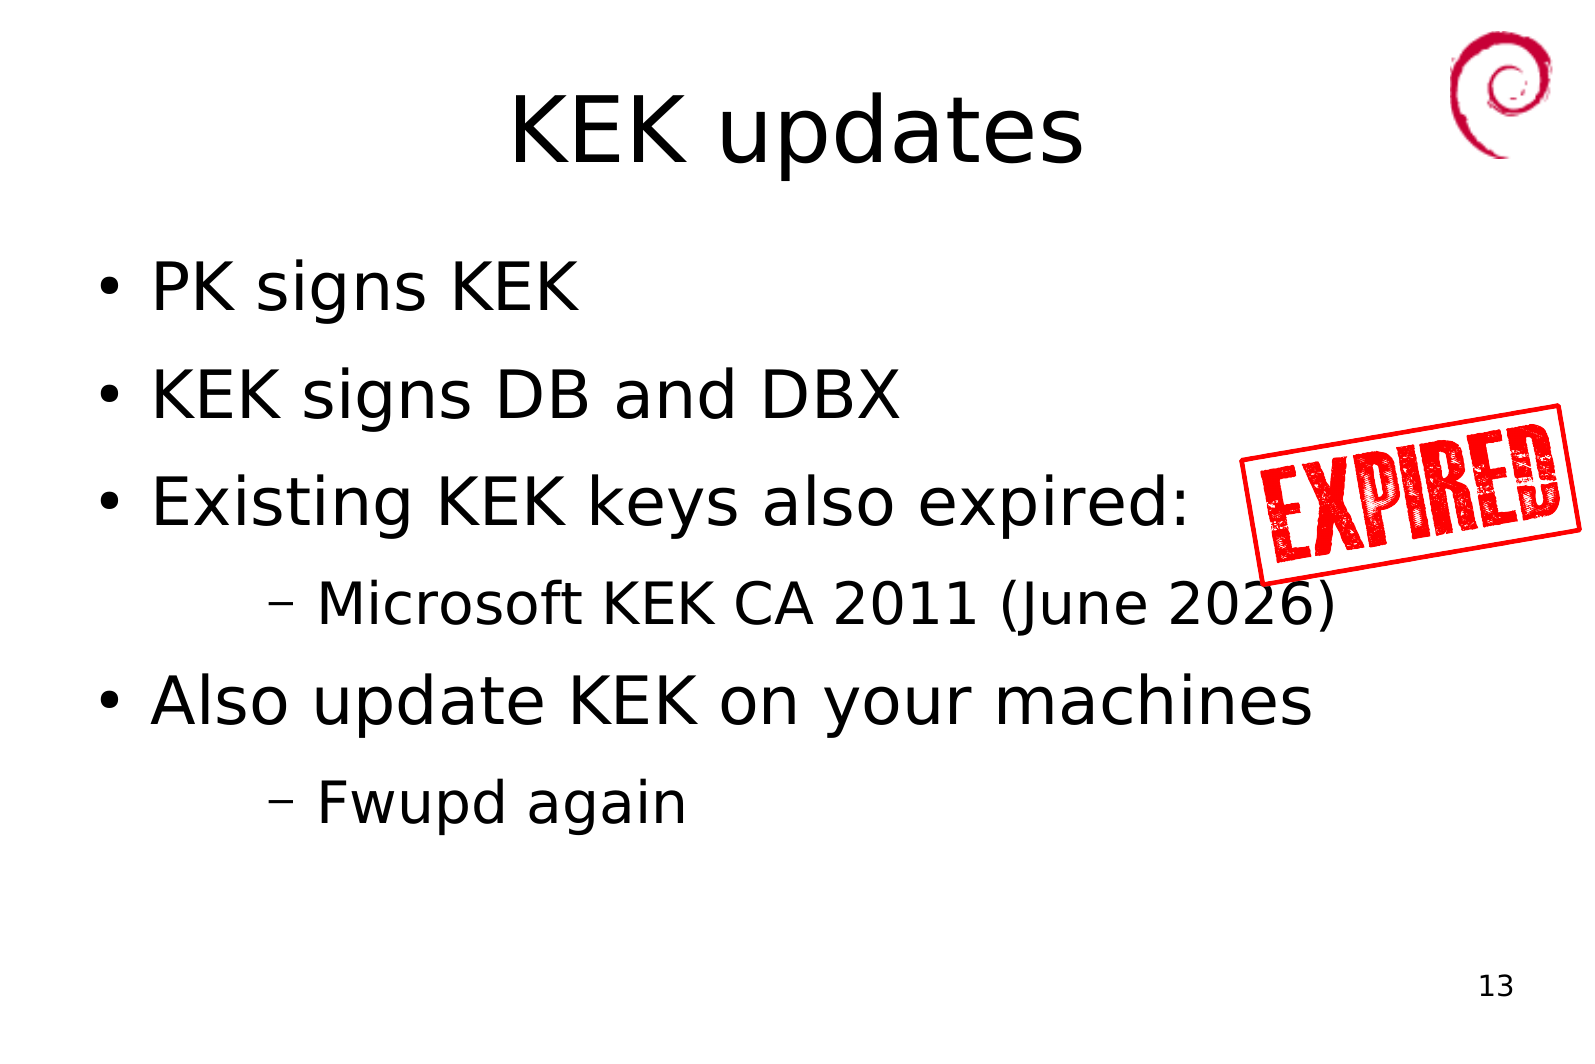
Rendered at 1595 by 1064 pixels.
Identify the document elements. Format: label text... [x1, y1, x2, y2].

title KEK updates [79, 42, 1515, 220]
picture [1239, 403, 1582, 587]
list PK signs KEK KEK signs DB and DBX Existing KEK keys also expired: Microsoft KEK CA 2011 (June 2026) Also update KEK on your machines Fwupd again [79, 248, 1515, 951]
picture [1450, 31, 1555, 159]
